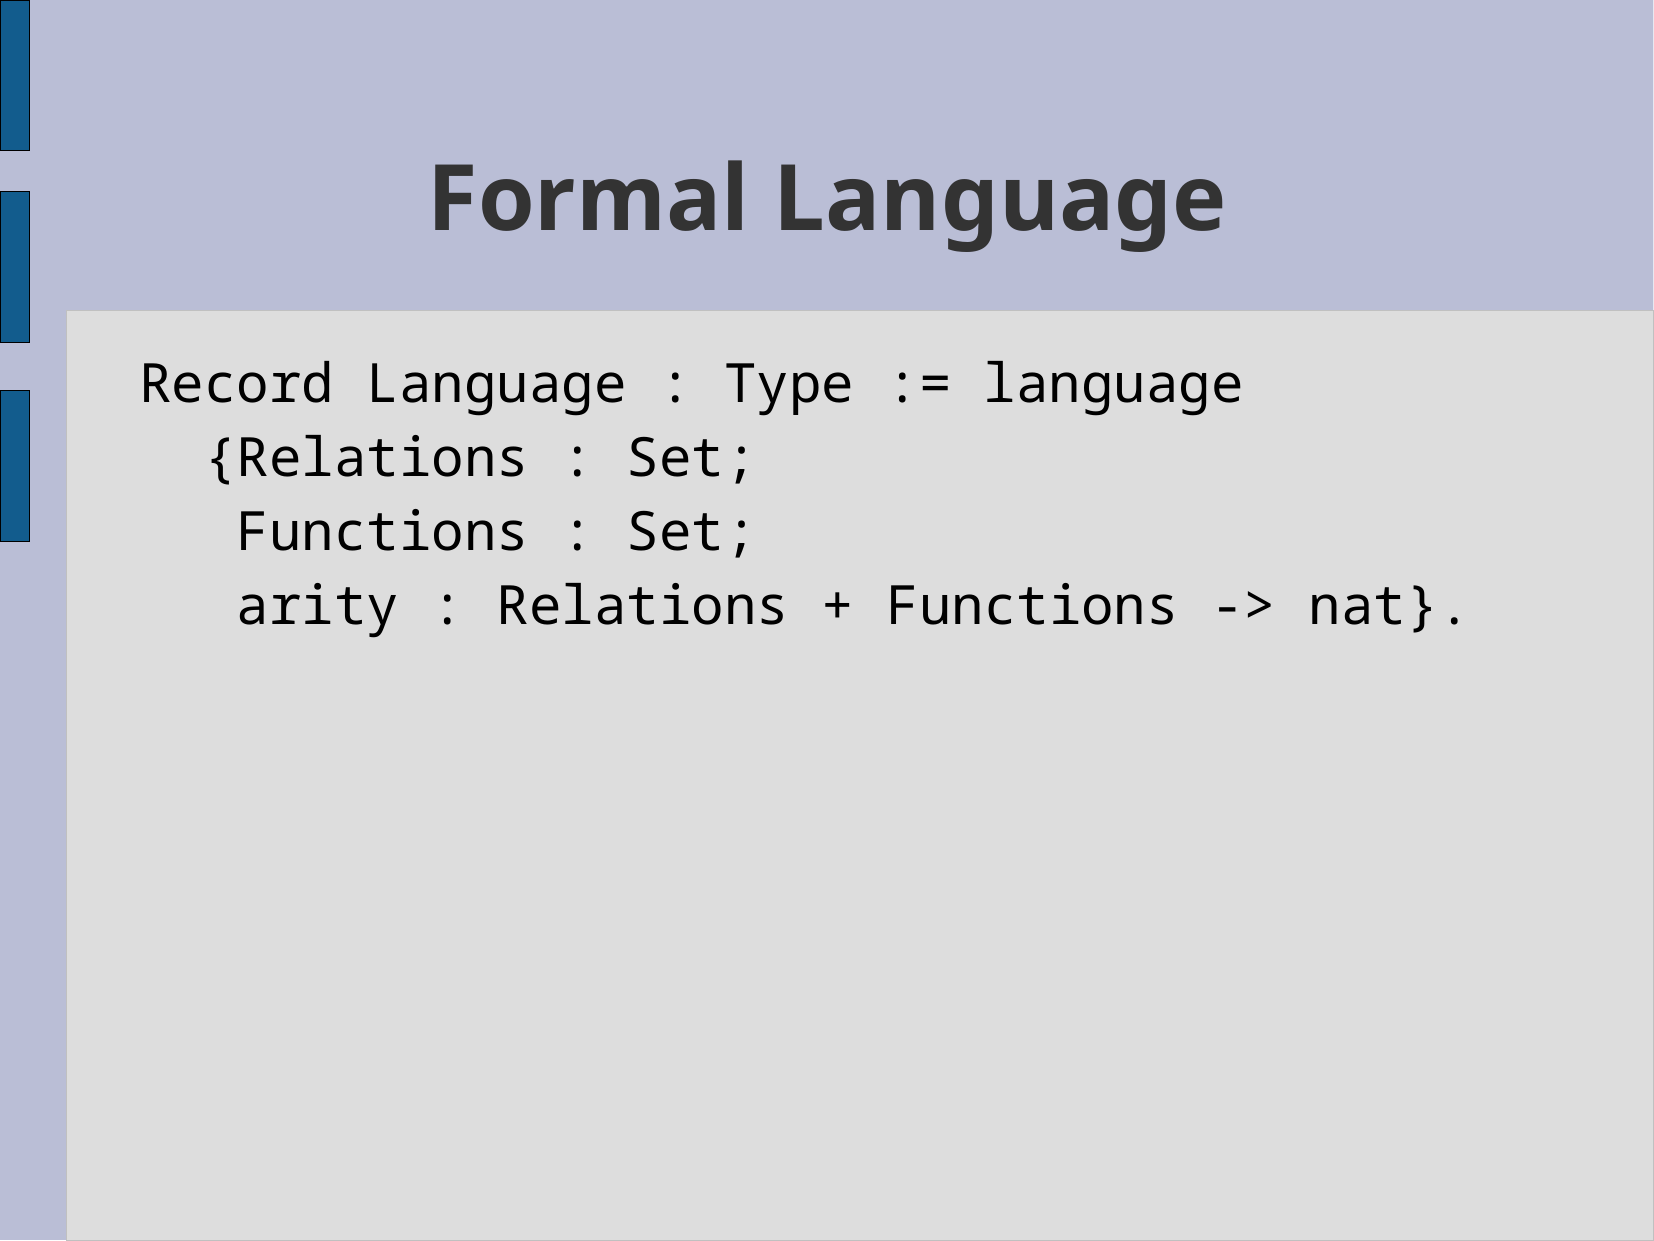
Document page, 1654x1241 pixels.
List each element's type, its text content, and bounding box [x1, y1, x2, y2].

title Formal Language [121, 91, 1534, 299]
list Record Language : Type := language {Relations : Set; Functions : Set; arity : Relations + Functions -> nat}. [121, 344, 1534, 1127]
